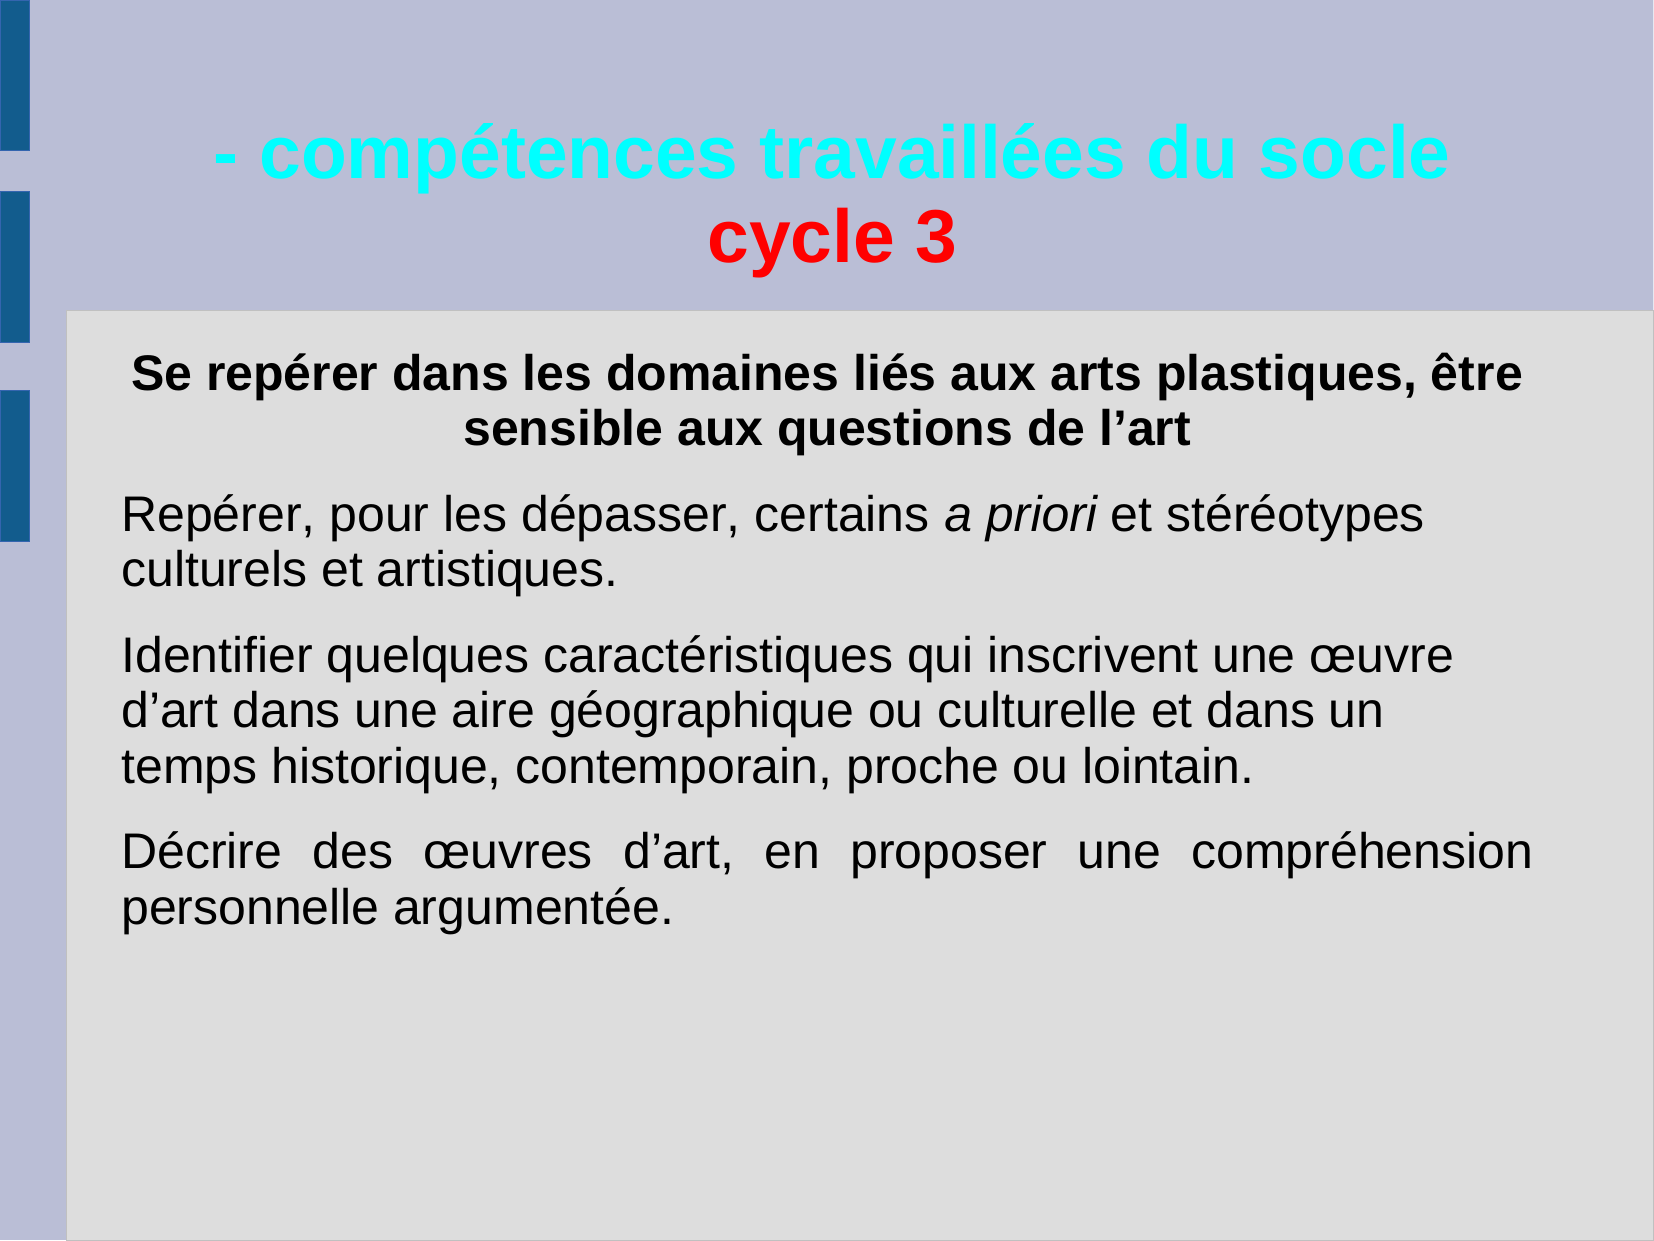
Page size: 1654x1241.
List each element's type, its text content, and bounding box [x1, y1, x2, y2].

title - compétences travaillées du socle cycle 3 [82, 26, 1571, 279]
list Se repérer dans les domaines liés aux arts plastiques, être sensible aux questions de l’art Repérer, pour les dépasser, certains a priori et stéréotypes culturels et artistiques. Identifier quelques caractéristiques qui inscrivent une œuvre d’art dans une aire géographique ou culturelle et dans un temps historique, contemporain, proche ou lointain. Décrire des œuvres d’art, en proposer une compréhension personnelle argumentée. [121, 344, 1534, 1127]
